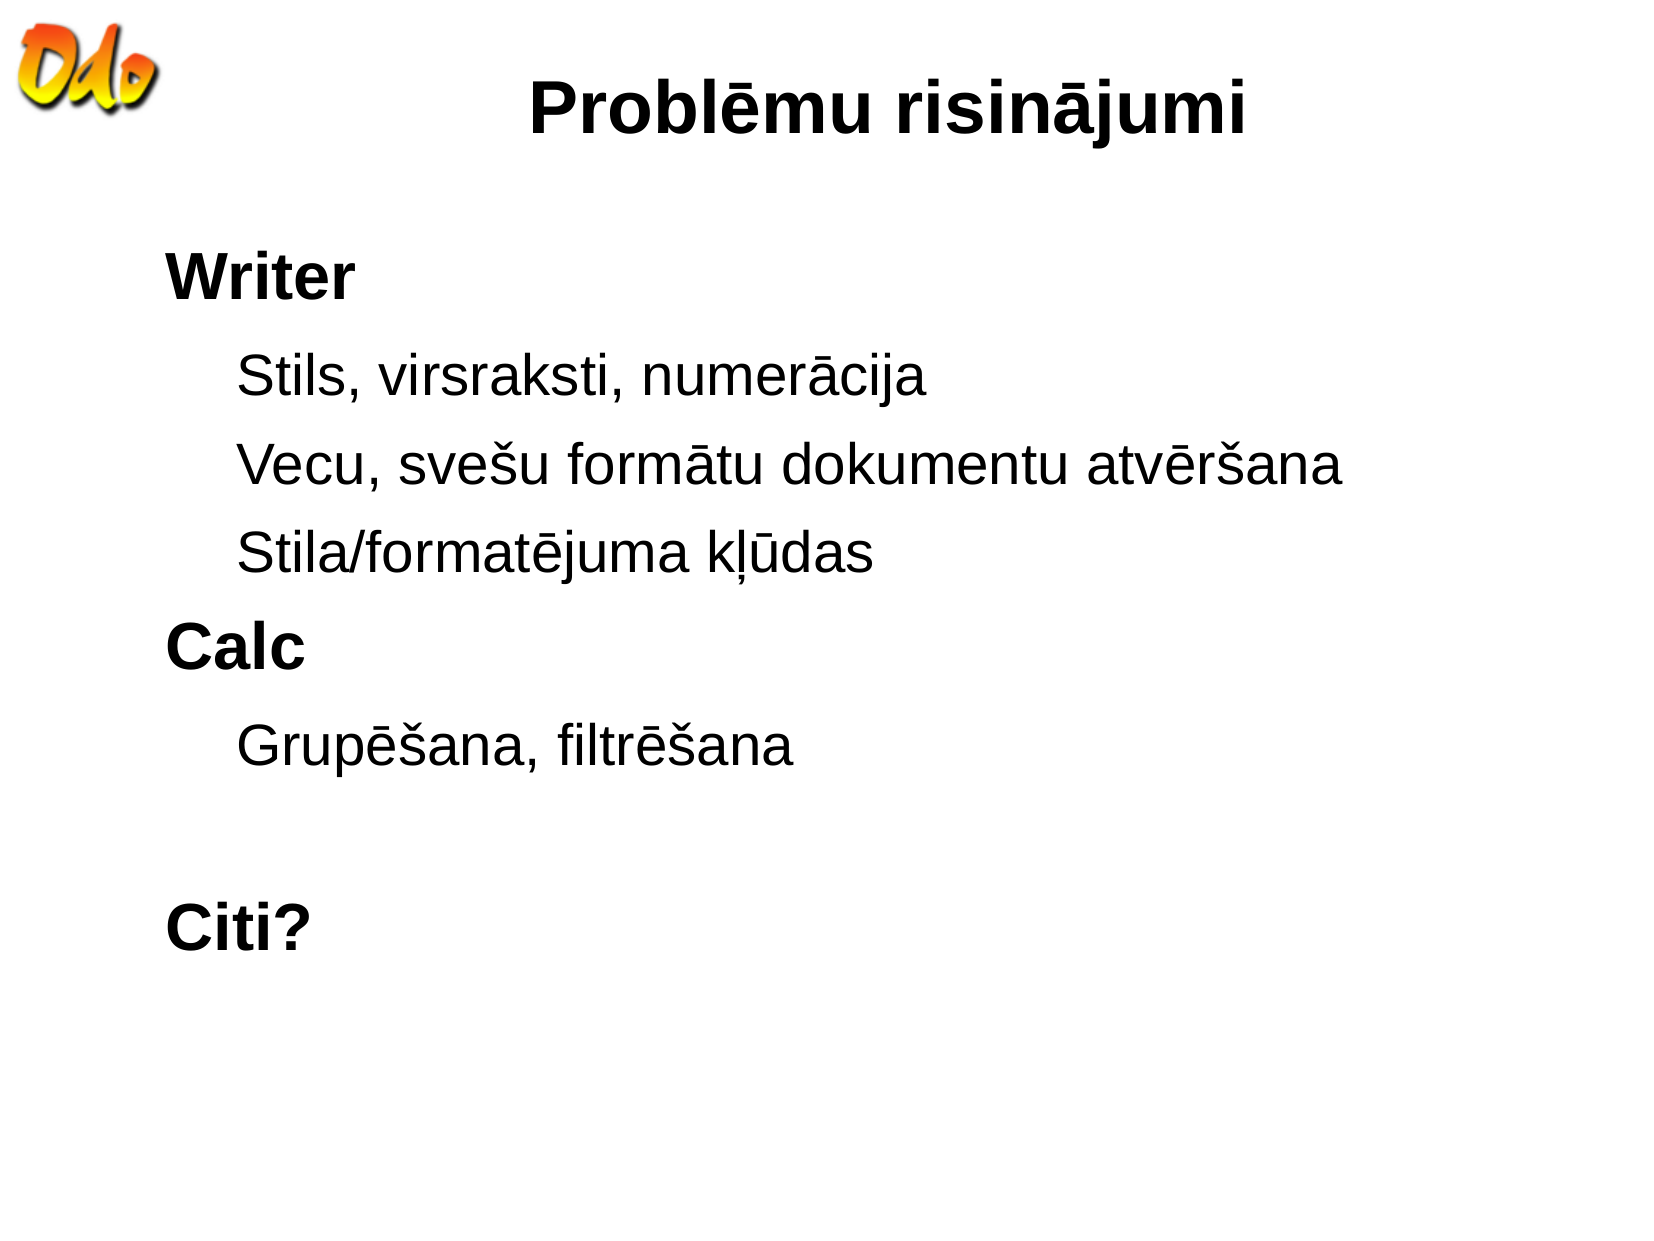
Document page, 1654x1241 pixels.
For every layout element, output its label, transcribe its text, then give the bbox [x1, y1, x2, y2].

picture [11, 8, 167, 125]
title Problēmu risinājumi [206, 49, 1571, 166]
list Writer Stils, virsraksti, numerācija Vecu, svešu formātu dokumentu atvēršana Stila/formatējuma kļūdas Calc Grupēšana, filtrēšana Citi? [94, 238, 1583, 1058]
